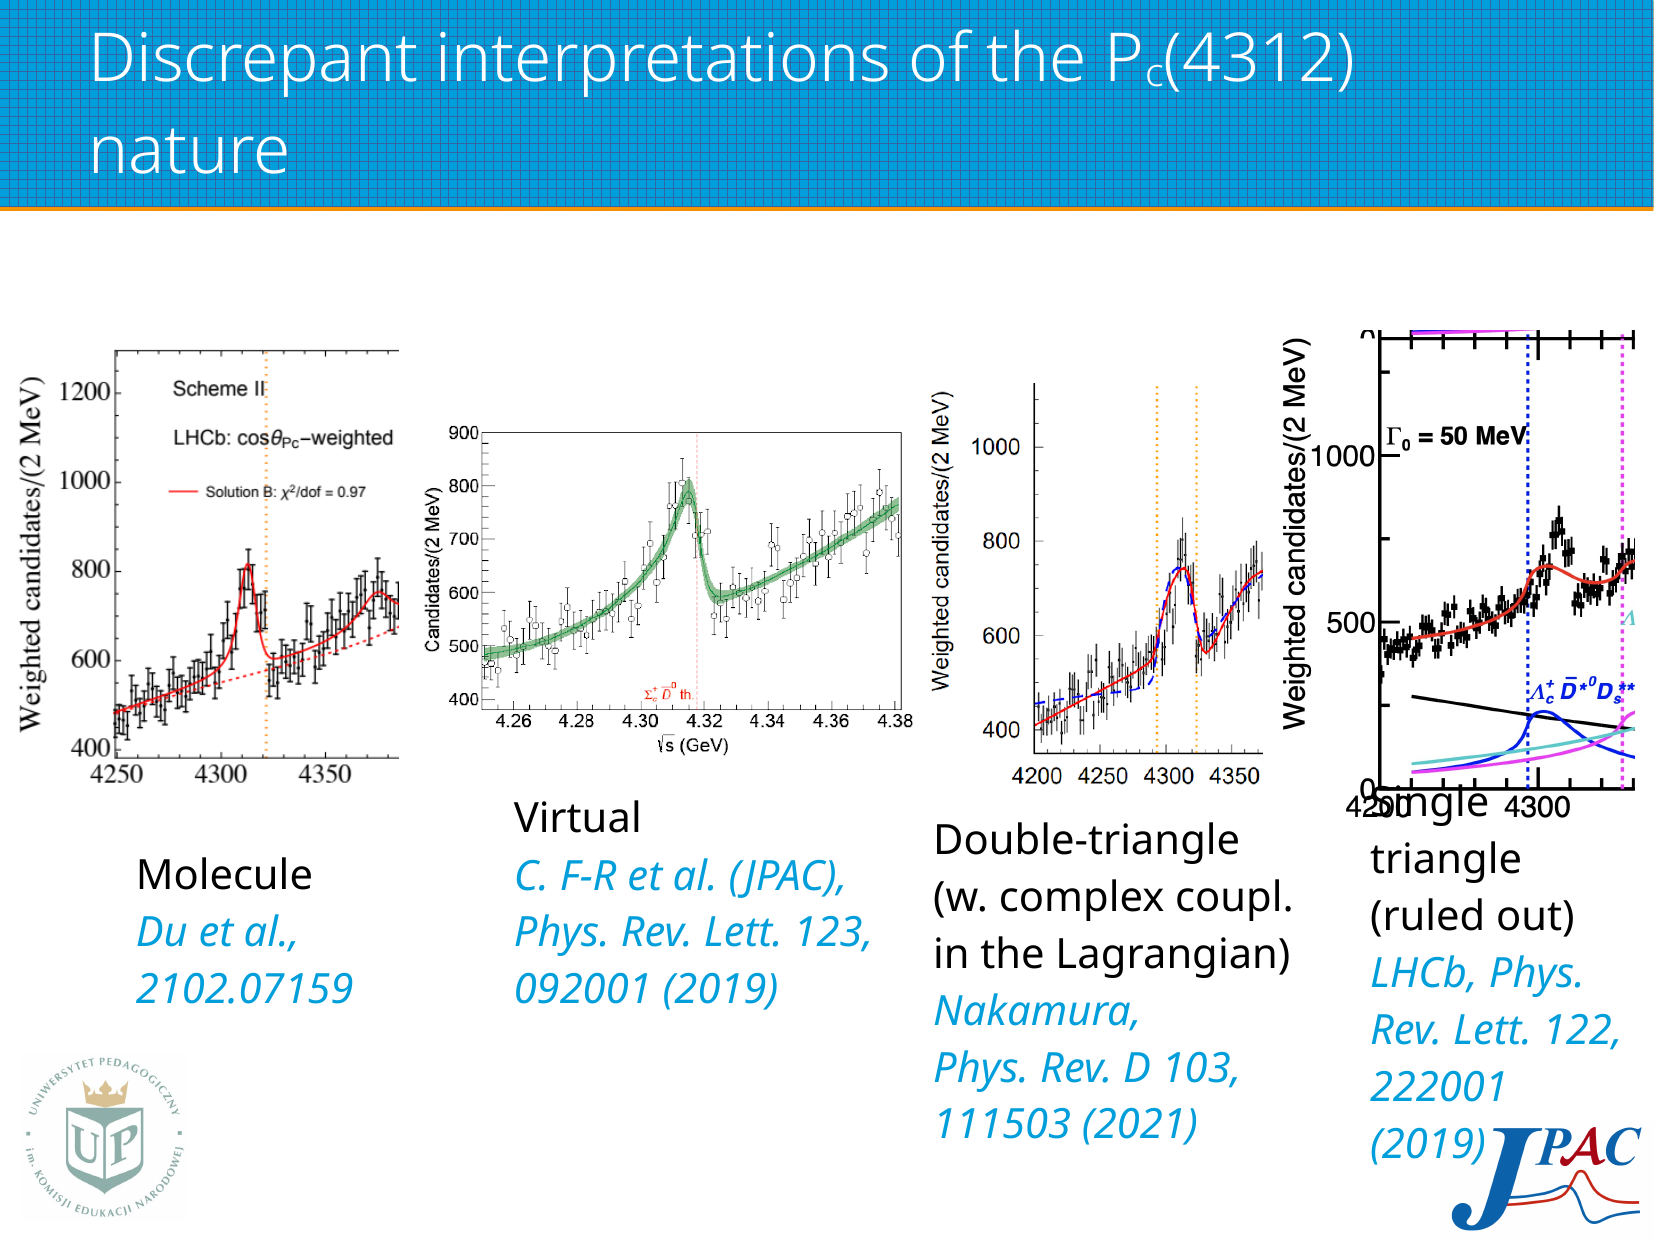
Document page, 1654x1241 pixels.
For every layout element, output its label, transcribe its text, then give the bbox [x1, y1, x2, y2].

picture [1275, 330, 1635, 827]
picture [1440, 1121, 1654, 1241]
text_box Double-triangle (w. complex coupl. in the Lagrangian) Nakamura, Phys. Rev. D 103, 111503 (2021) [927, 803, 1312, 1158]
picture [422, 383, 1263, 789]
text_box Molecule Du et al., 2102.07159 [129, 826, 396, 1034]
picture [21, 1053, 188, 1221]
text_box Single triangle (ruled out) LHCb, Phys. Rev. Lett. 122, 222001 (2019) [1364, 834, 1630, 1109]
text_box Virtual C. F-R et al. (JPAC), Phys. Rev. Lett. 123, 092001 (2019) [507, 791, 892, 1014]
picture [0, 324, 399, 793]
title Discrepant interpretations of the Pc(4312) nature [88, 5, 1565, 193]
